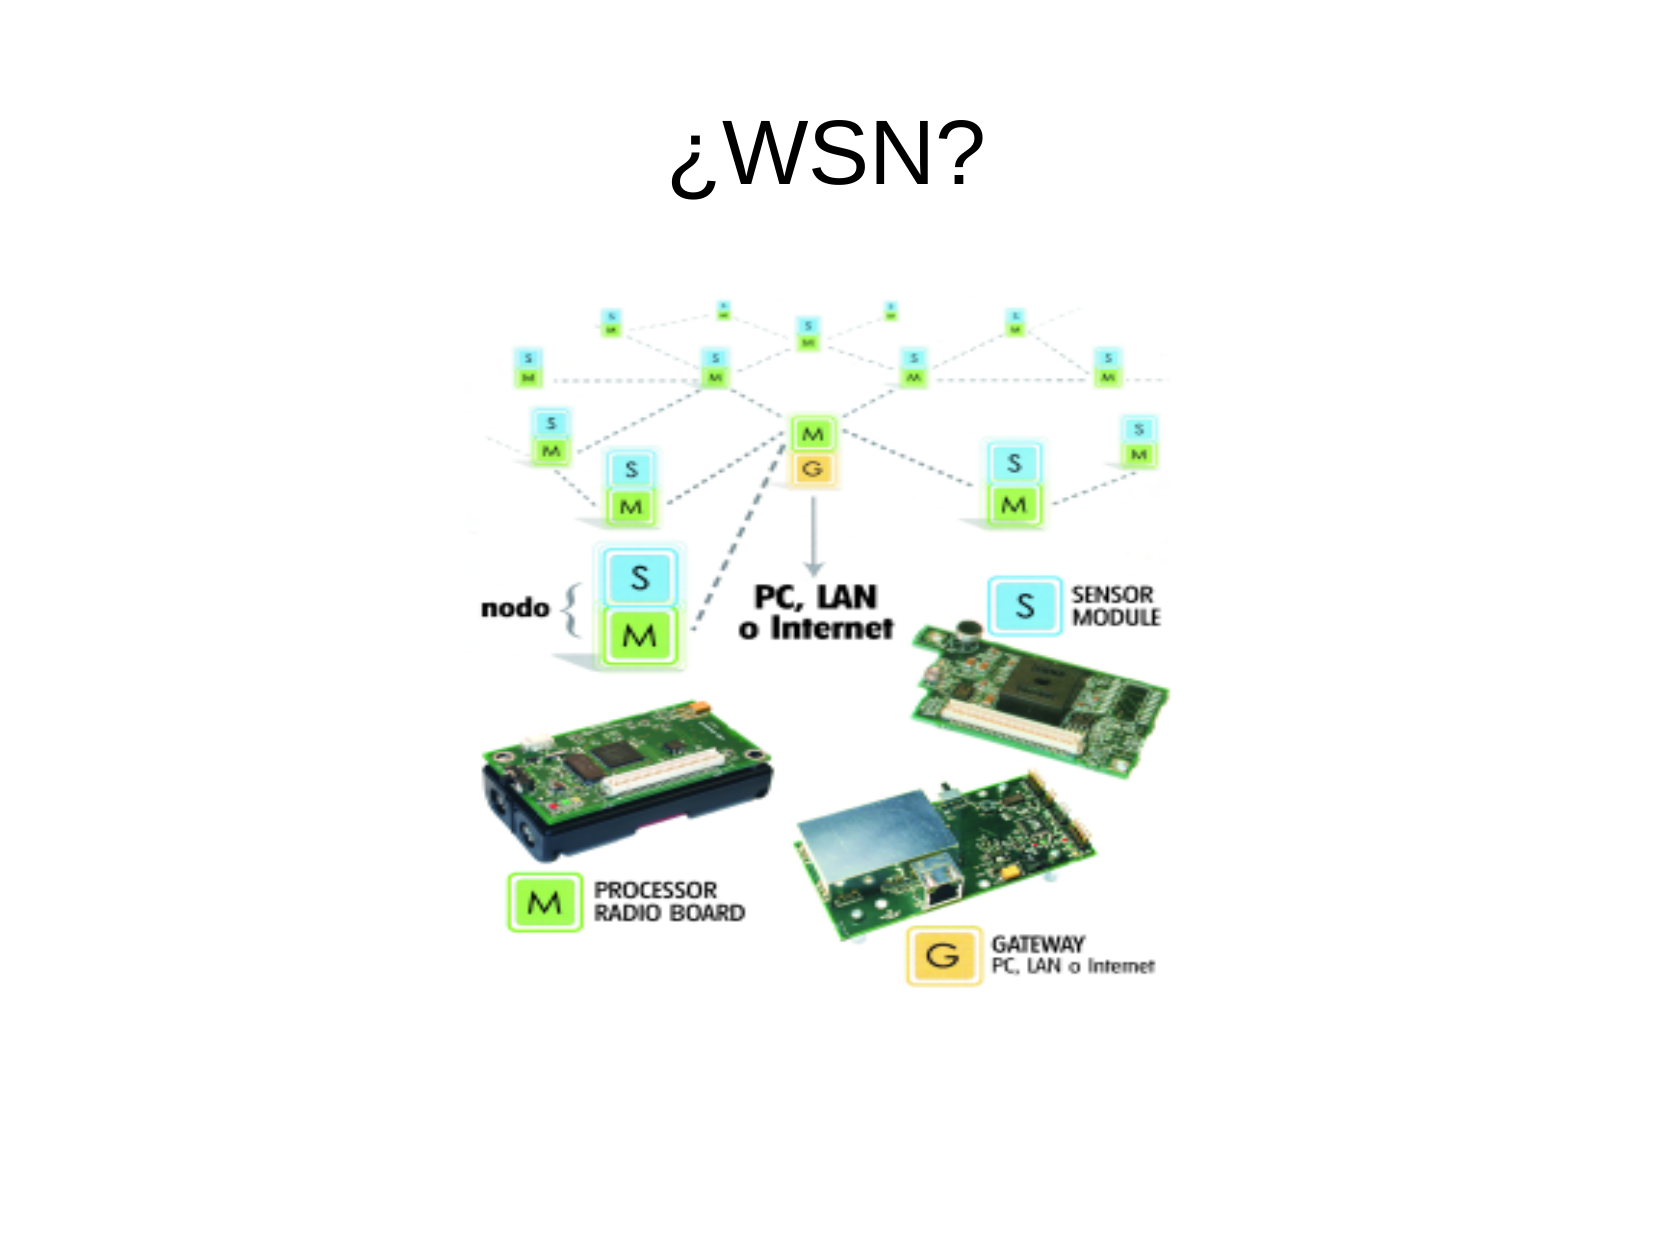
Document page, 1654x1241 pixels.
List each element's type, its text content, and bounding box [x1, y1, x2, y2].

title ¿WSN? [82, 49, 1571, 257]
picture [460, 290, 1182, 1004]
